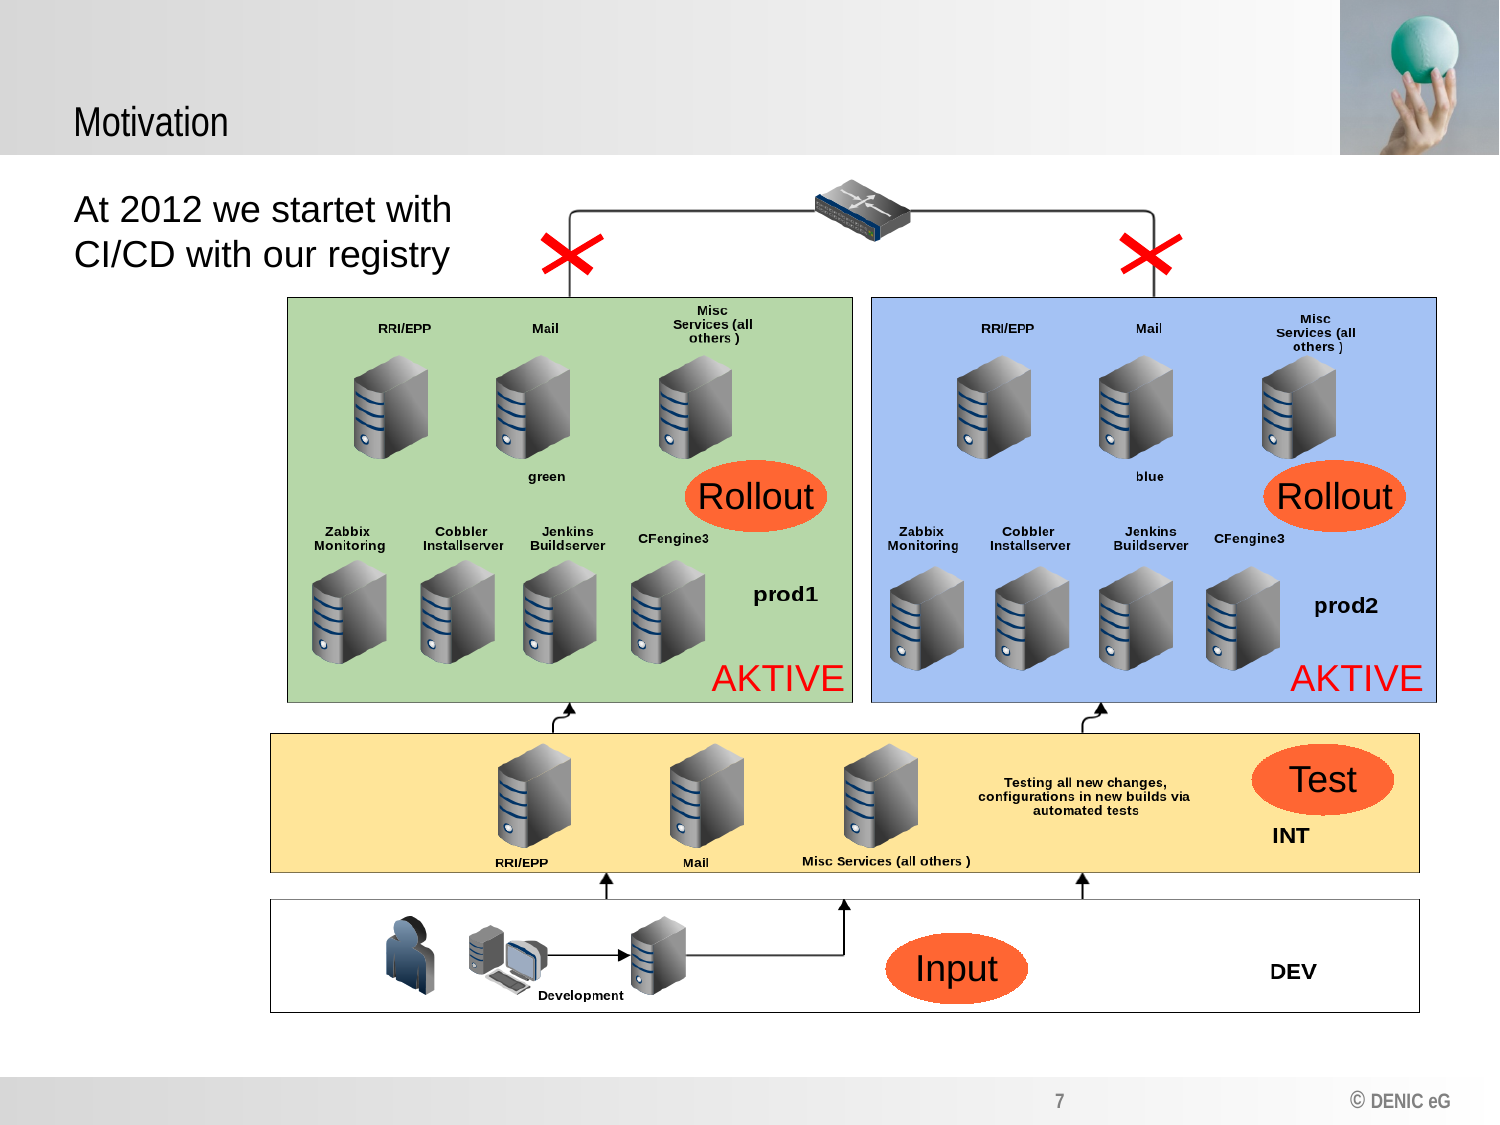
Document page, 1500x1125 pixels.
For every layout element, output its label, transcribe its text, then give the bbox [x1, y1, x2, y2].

text_box Rollout [685, 460, 827, 532]
text_box Motivation [73, 75, 1350, 146]
text_box <Nummer> © DENIC eG [79, 1083, 1452, 1122]
text_box AKTIVE [1275, 649, 1465, 707]
text_box At 2012 we startet with CI/CD with our registry [59, 177, 496, 276]
text_box Test [1251, 744, 1394, 816]
picture [95, 166, 1455, 1029]
picture [1340, 0, 1499, 155]
text_box AKTIVE [696, 649, 886, 707]
text_box Input [885, 933, 1028, 1004]
text_box Rollout [1263, 460, 1406, 532]
